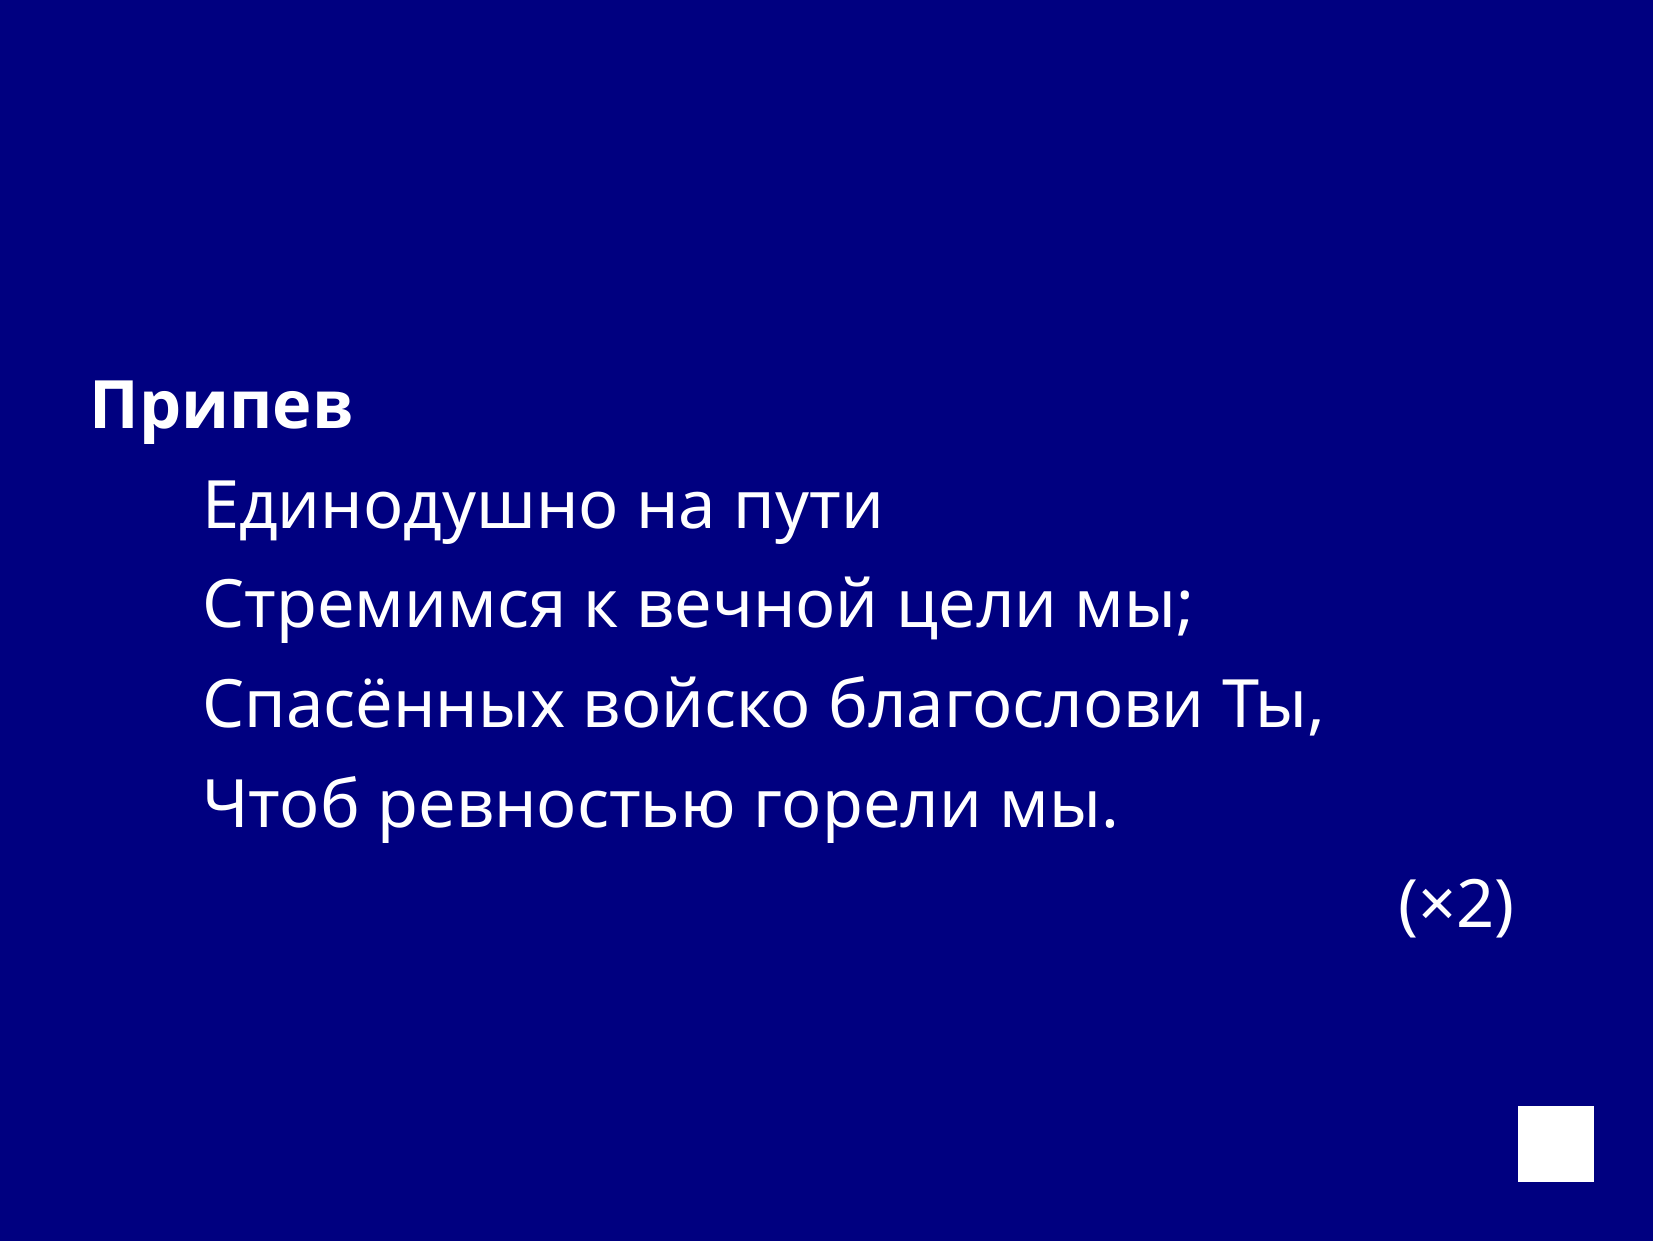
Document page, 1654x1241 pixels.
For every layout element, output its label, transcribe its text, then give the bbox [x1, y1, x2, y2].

text_box Припев Единодушно на пути Стремимся к вечной цели мы; Спасённых войско благослови Ты, Чтоб ревностью горели мы. (×2) [75, 150, 1576, 1163]
text_box [1518, 1106, 1594, 1182]
